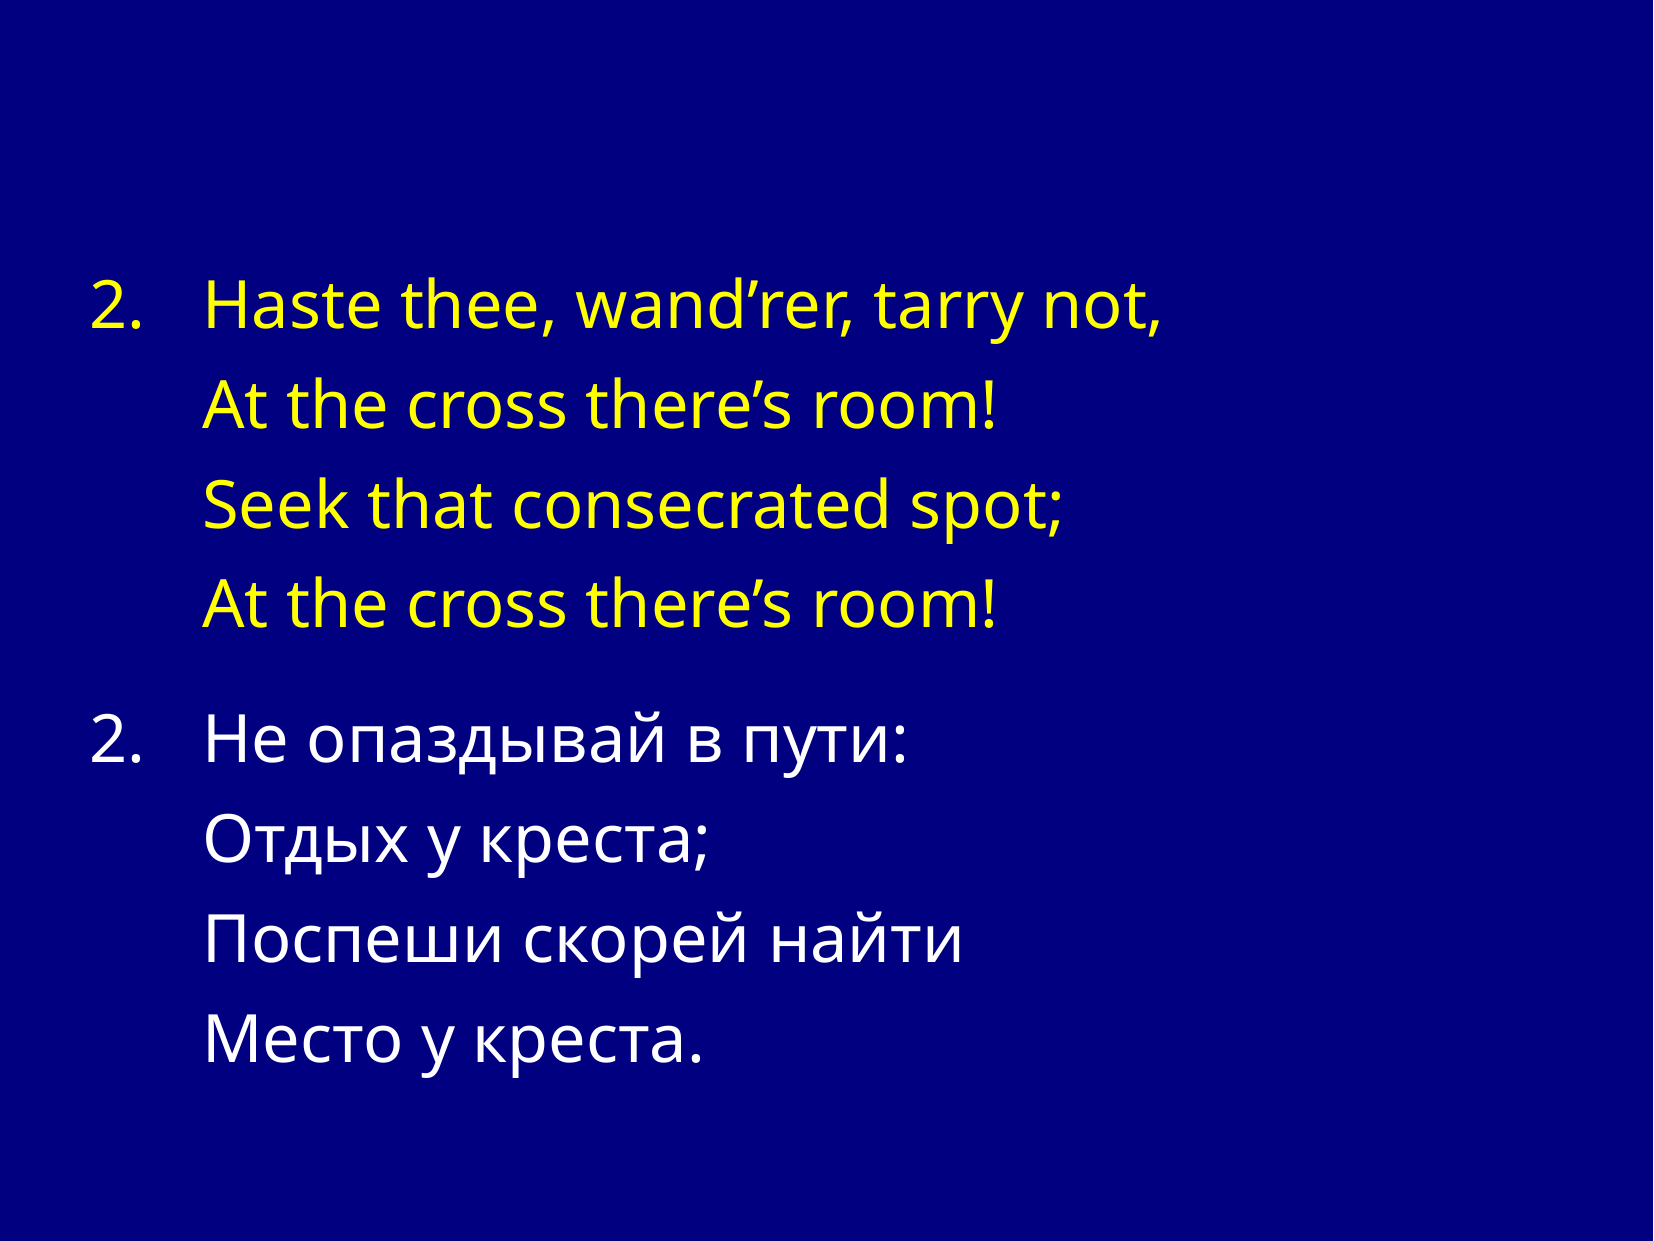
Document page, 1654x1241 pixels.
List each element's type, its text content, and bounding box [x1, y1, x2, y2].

text_box 2. Haste thee, wand’rer, tarry not, At the cross there’s room! Seek that consecrated spot; At the cross there’s room! [75, 150, 1576, 638]
text_box 2. Не опаздывай в пути: Отдых у креста; Поспеши скорей найти Место у креста. [75, 675, 1576, 1163]
